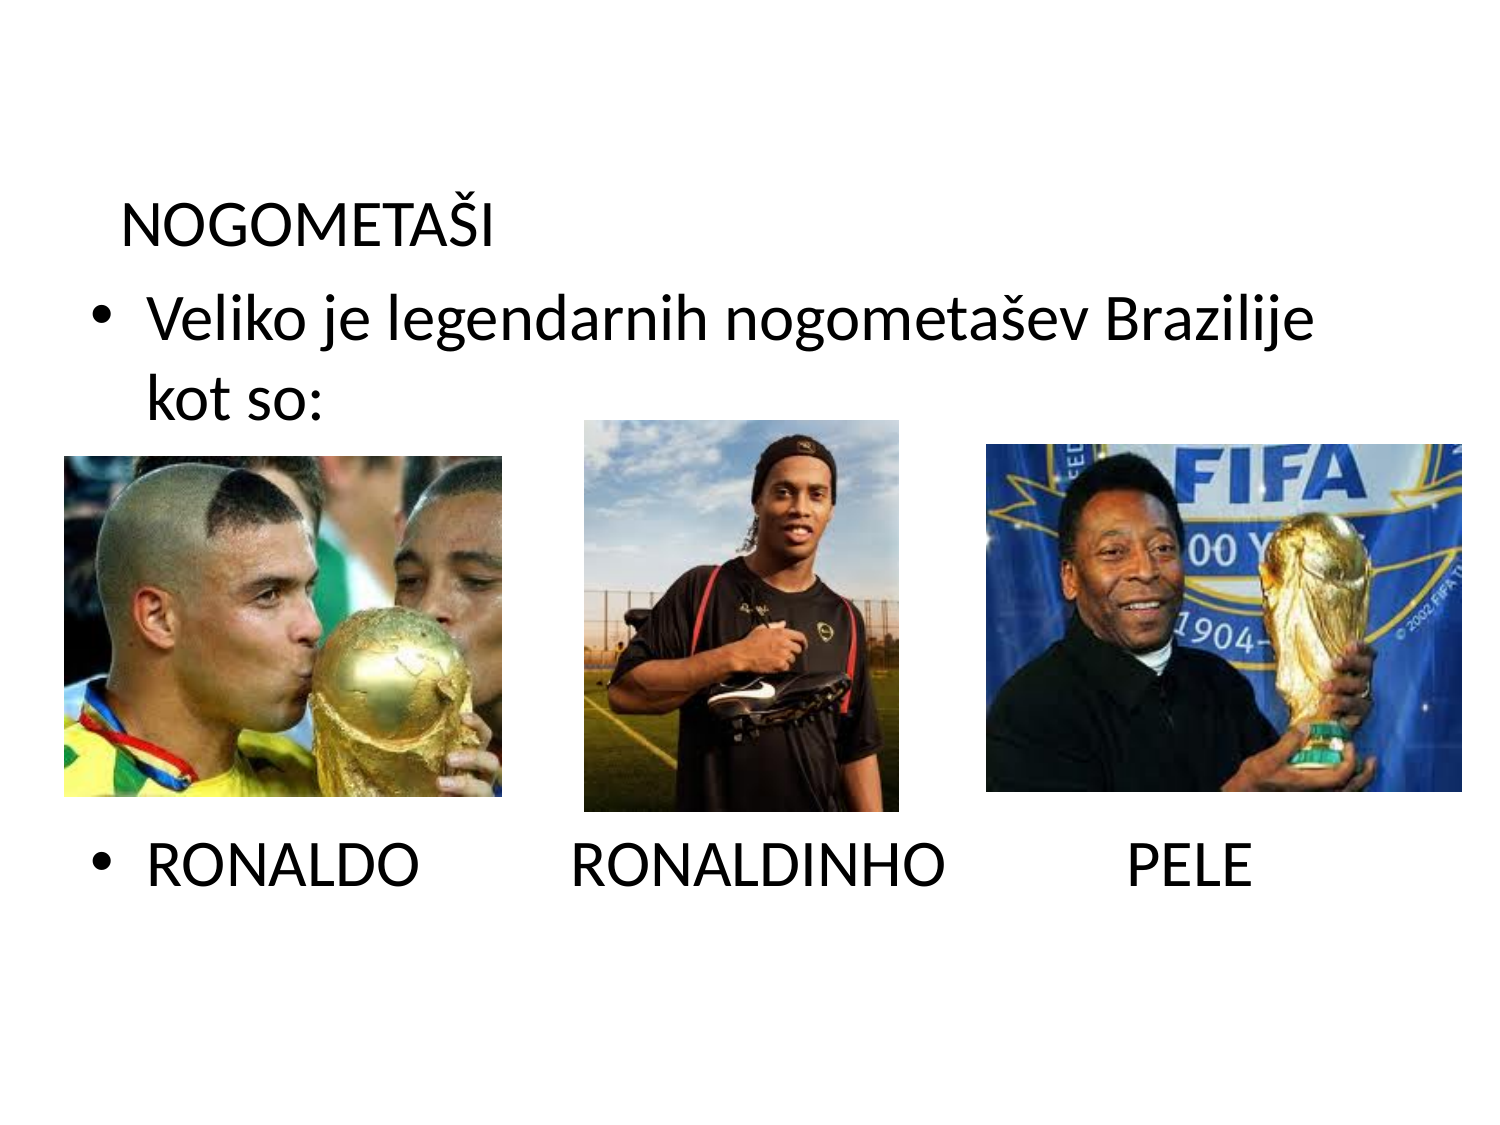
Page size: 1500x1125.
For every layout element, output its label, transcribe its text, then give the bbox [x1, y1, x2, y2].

picture [64, 456, 502, 797]
list NOGOMETAŠI Veliko je legendarnih nogometašev Brazilije kot so: RONALDO RONALDINHO PELE [75, 172, 1425, 1005]
picture [986, 444, 1462, 792]
picture [584, 420, 899, 812]
